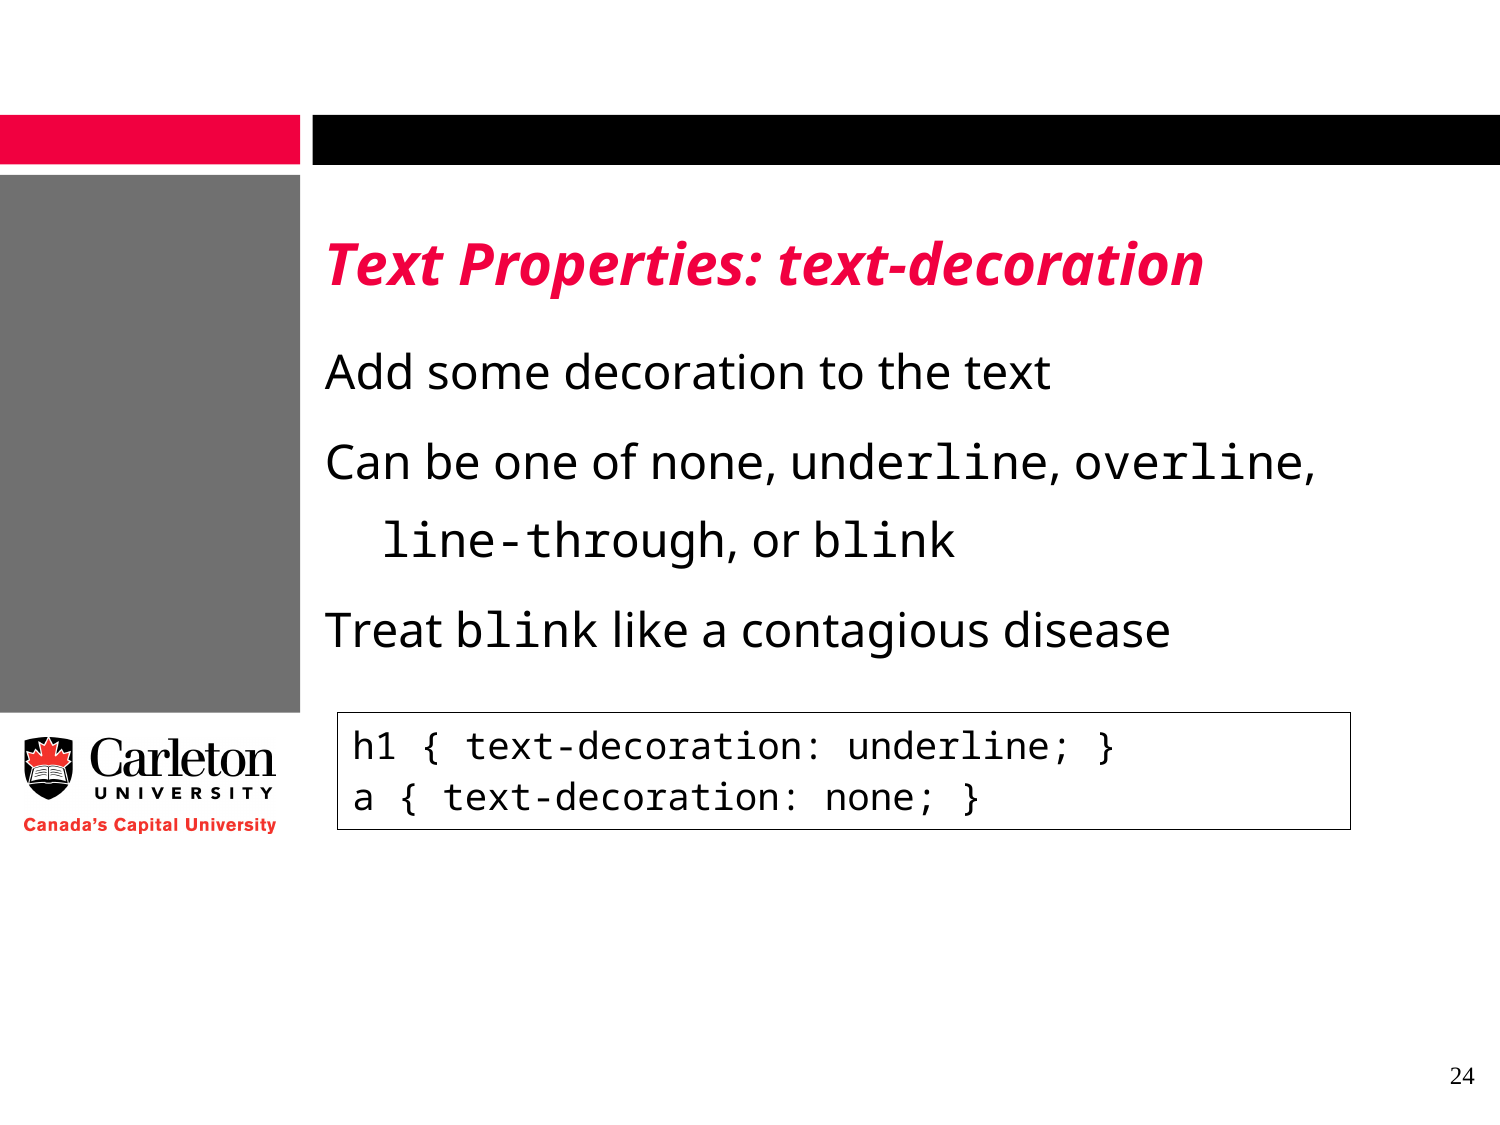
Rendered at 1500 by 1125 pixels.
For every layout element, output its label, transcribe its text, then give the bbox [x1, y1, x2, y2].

picture [24, 737, 276, 834]
text_box h1 { text-decoration: underline; } a { text-decoration: none; } [337, 712, 1351, 818]
title Text Properties: text-decoration [324, 194, 1450, 324]
list Add some decoration to the text Can be one of none, underline, overline, line-through, or blink Treat blink like a contagious disease [324, 324, 1450, 1036]
